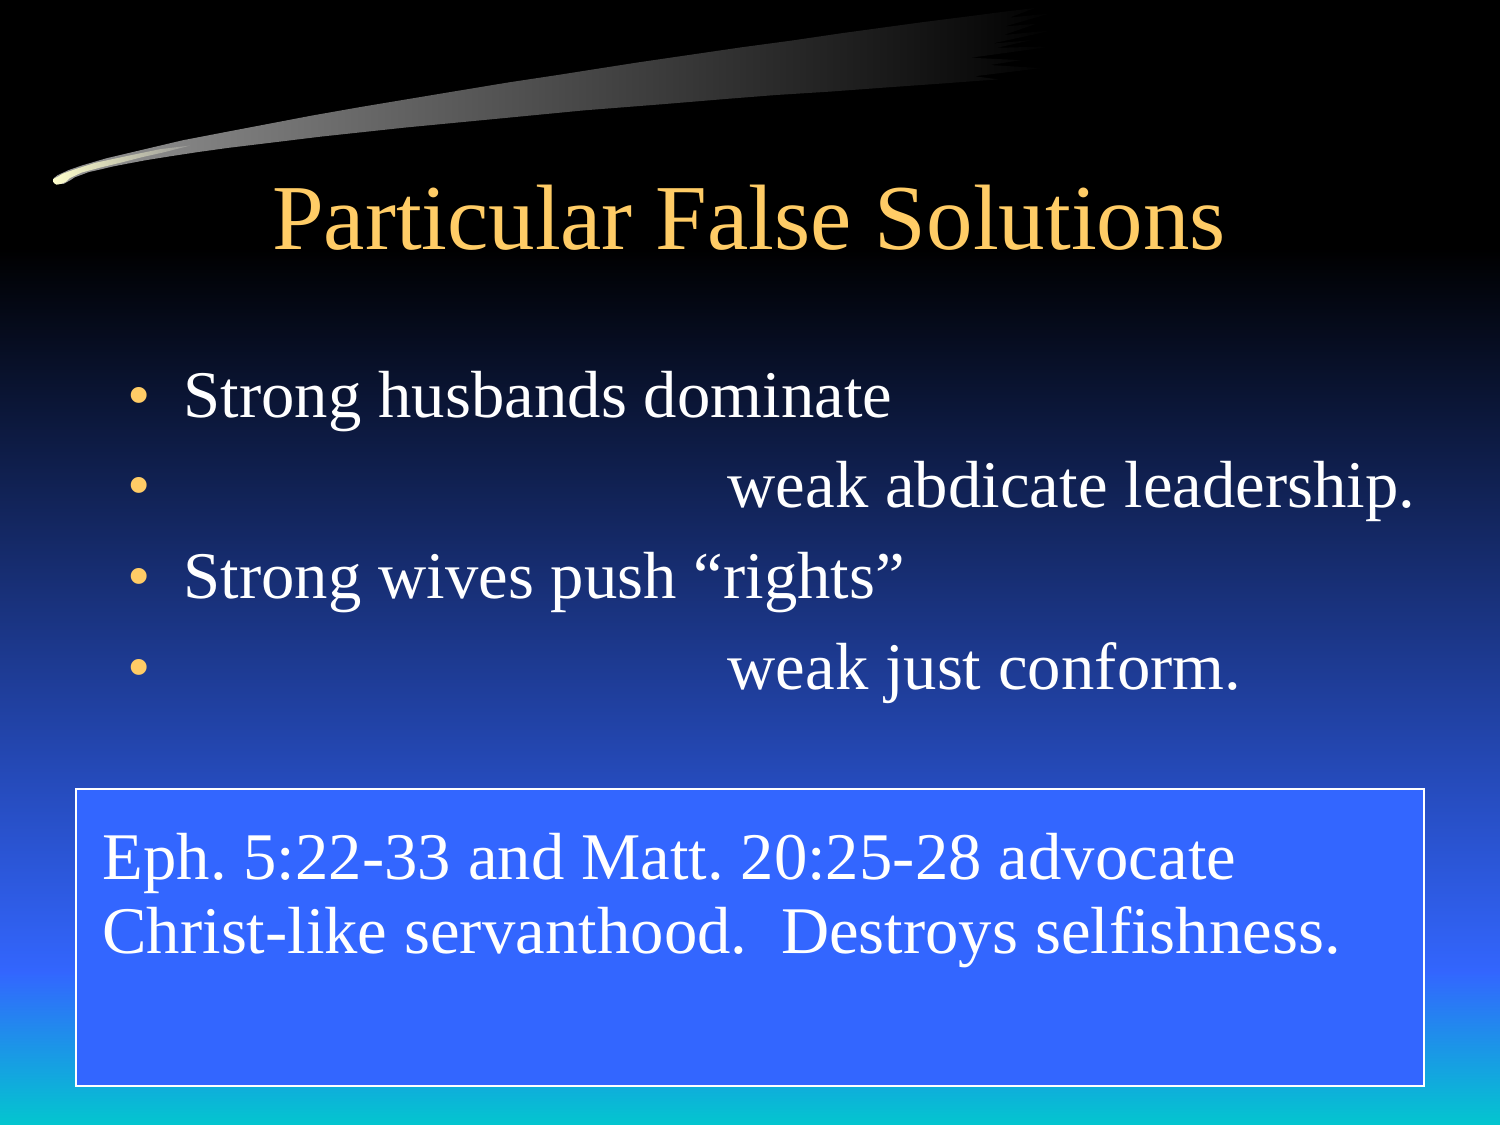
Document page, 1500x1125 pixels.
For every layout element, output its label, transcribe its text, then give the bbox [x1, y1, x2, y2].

list Strong husbands dominate weak abdicate leadership. Strong wives push “rights” weak just conform. [112, 350, 1463, 776]
title Particular False Solutions [112, 124, 1388, 313]
text_box [76, 788, 1424, 1087]
text_box Eph. 5:22-33 and Matt. 20:25-28 advocate Christ-like servanthood. Destroys selfishness. [87, 812, 1450, 976]
